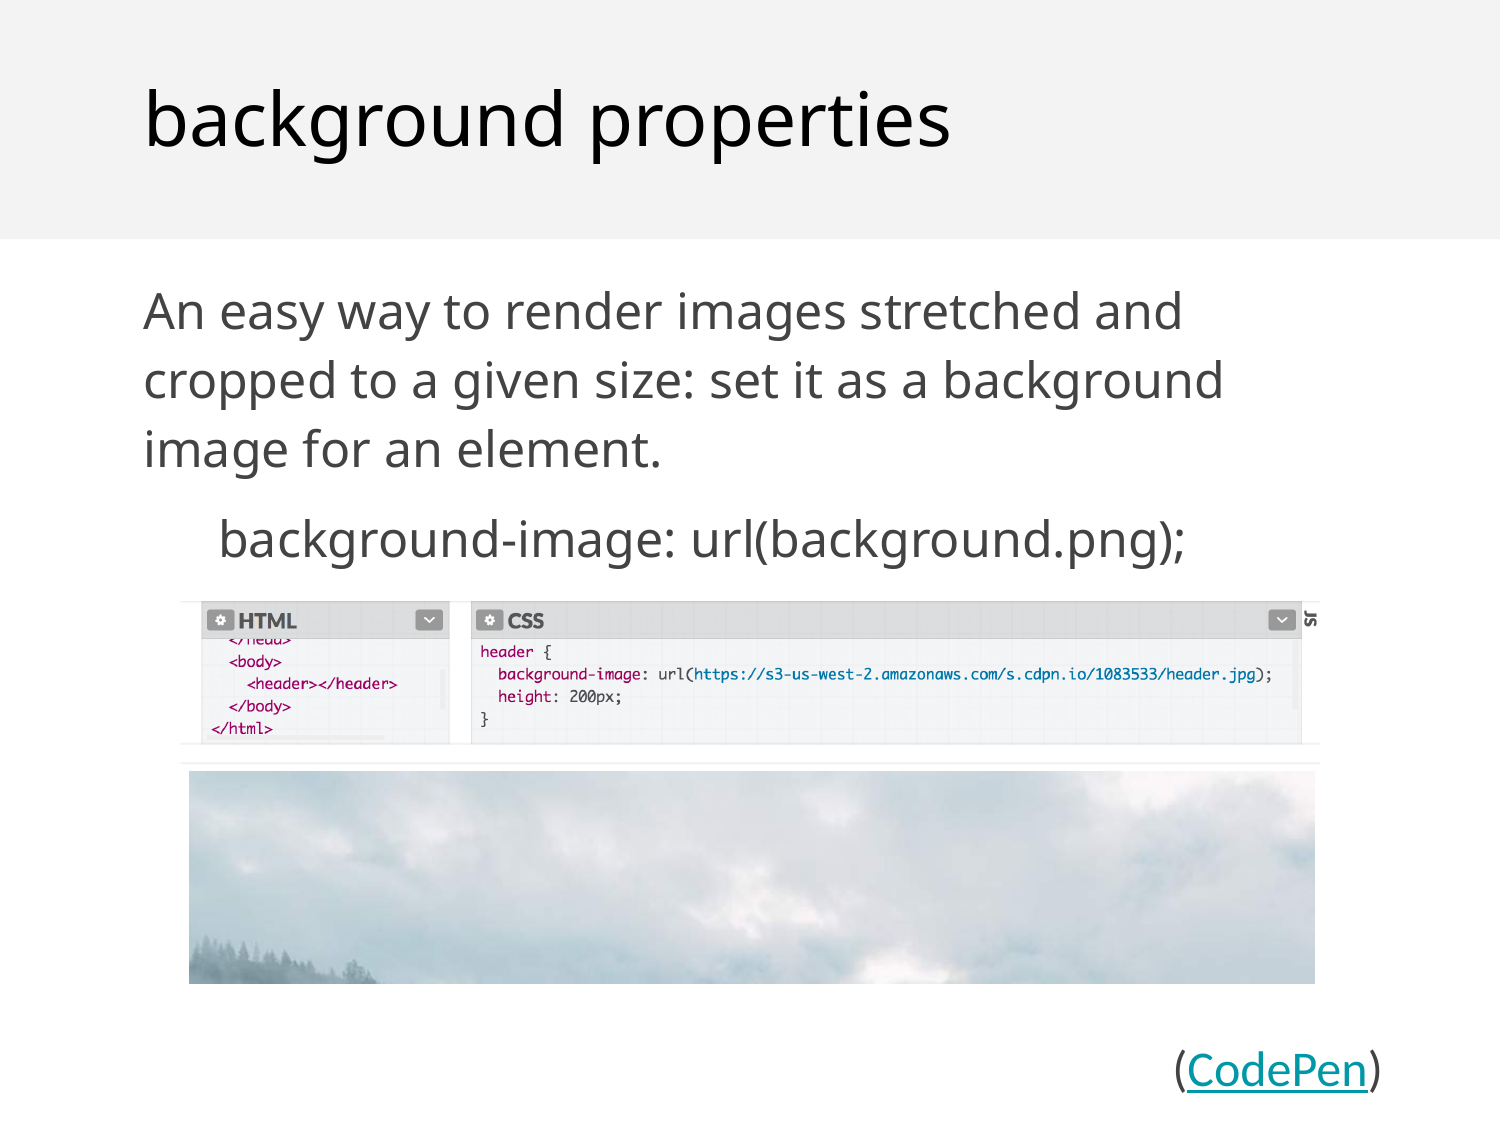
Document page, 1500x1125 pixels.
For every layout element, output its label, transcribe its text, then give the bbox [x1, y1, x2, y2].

title background properties [128, 56, 1372, 183]
list An easy way to render images stretched and cropped to a given size: set it as a background image for an element. background-image: url(background.png); [128, 255, 1372, 1004]
text_box (CodePen) [1157, 815, 1500, 1125]
picture [180, 590, 1320, 1009]
